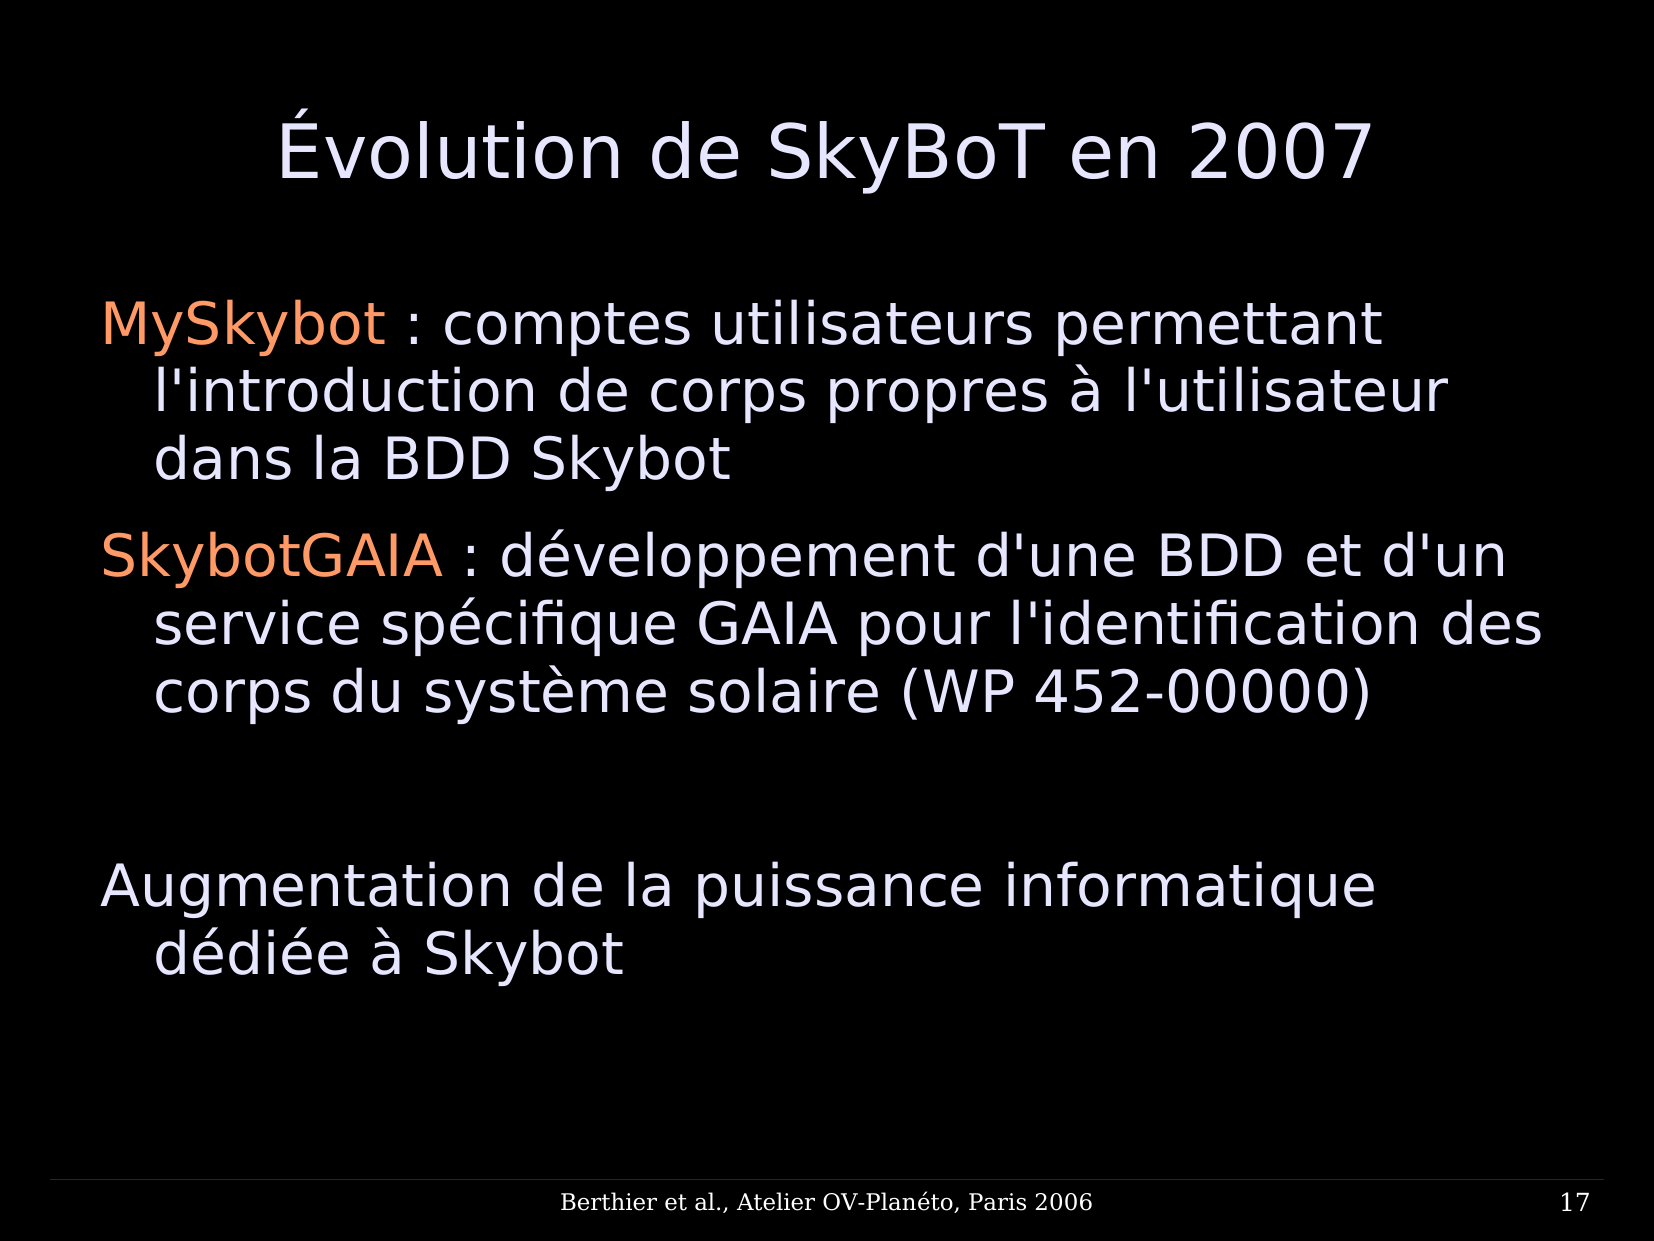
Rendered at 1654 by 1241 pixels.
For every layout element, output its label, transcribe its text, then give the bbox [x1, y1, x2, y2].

list MySkybot : comptes utilisateurs permettant l'introduction de corps propres à l'utilisateur dans la BDD Skybot SkybotGAIA : développement d'une BDD et d'un service spécifique GAIA pour l'identification des corps du système solaire (WP 452-00000) Augmentation de la puissance informatique dédiée à Skybot [82, 290, 1571, 1109]
title Évolution de SkyBoT en 2007 [82, 49, 1571, 257]
